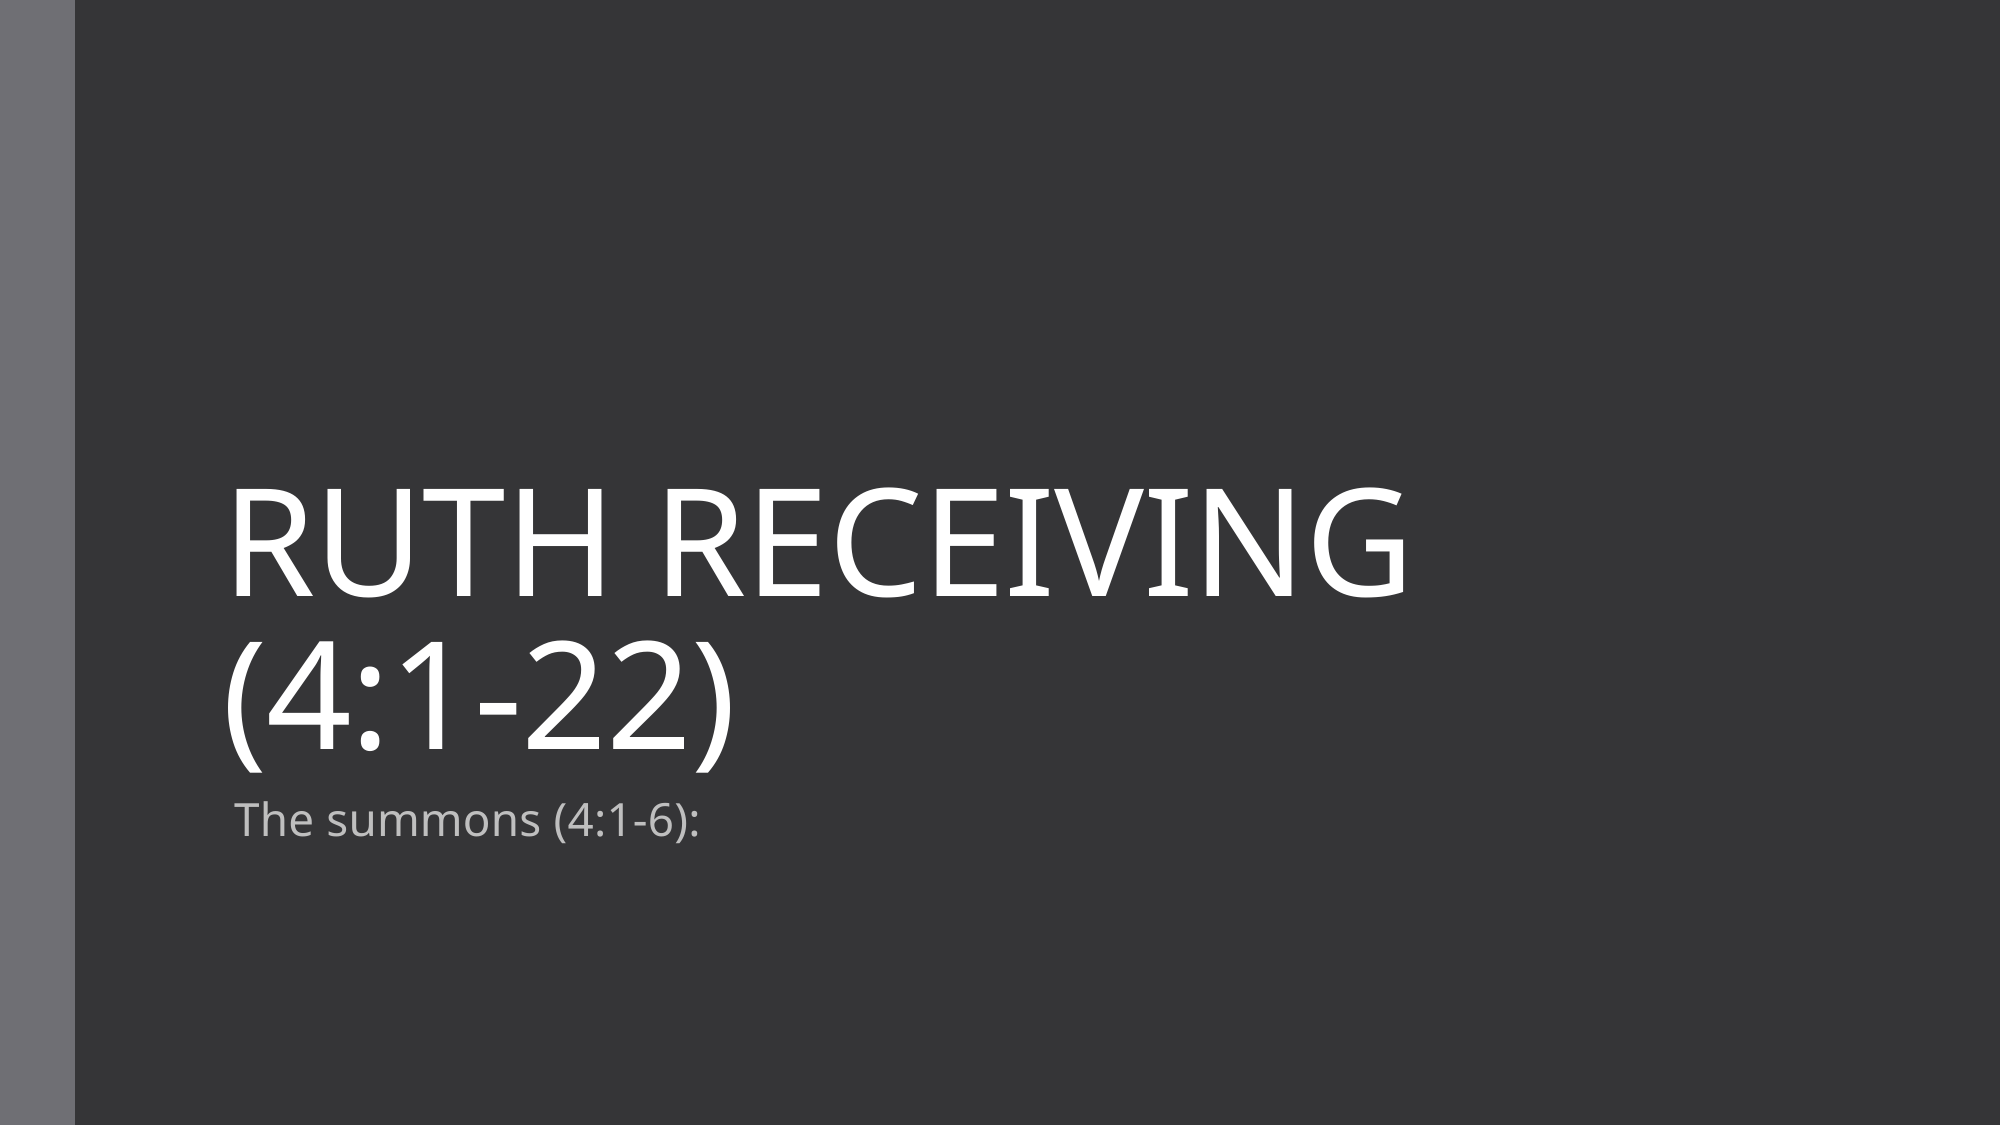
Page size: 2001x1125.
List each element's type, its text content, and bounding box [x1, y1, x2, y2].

title RUTH RECEIVING (4:1-22) [206, 124, 1752, 787]
subtitle The summons (4:1-6): [206, 787, 1752, 1066]
